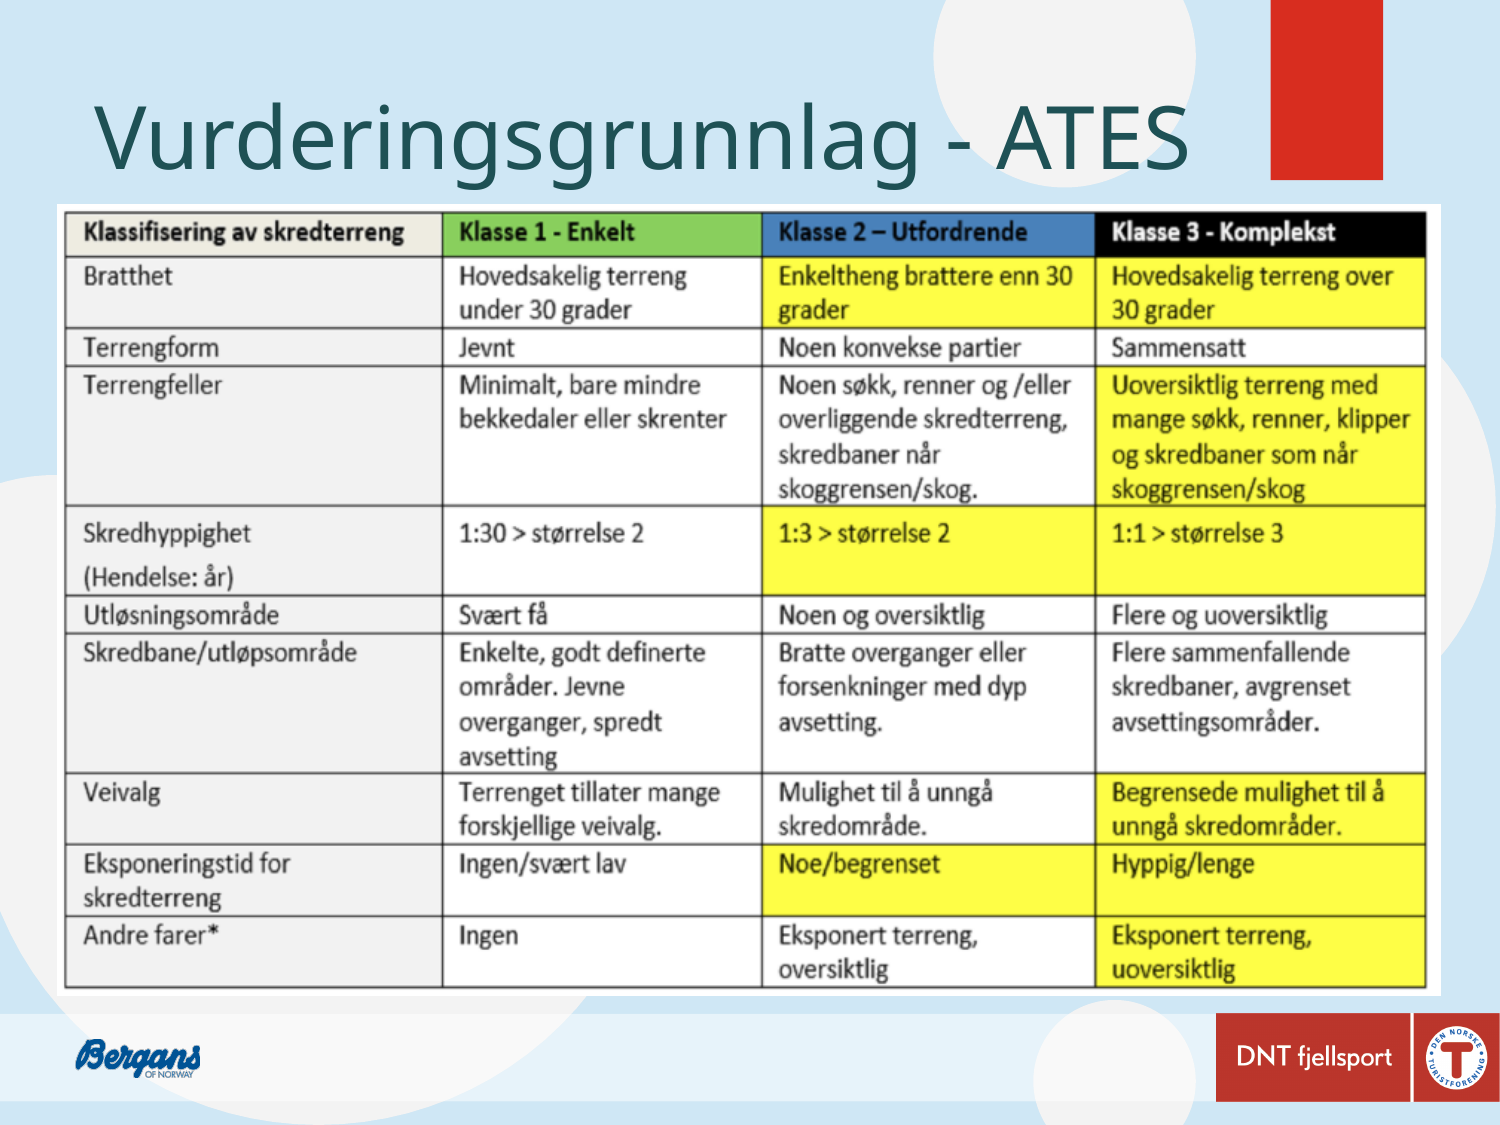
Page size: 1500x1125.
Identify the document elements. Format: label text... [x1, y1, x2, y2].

title Vurderingsgrunnlag - ATES [79, 74, 1414, 204]
picture [57, 204, 1441, 997]
text_box [0, 1013, 1216, 1102]
picture [1216, 1013, 1500, 1102]
picture [75, 1039, 200, 1078]
